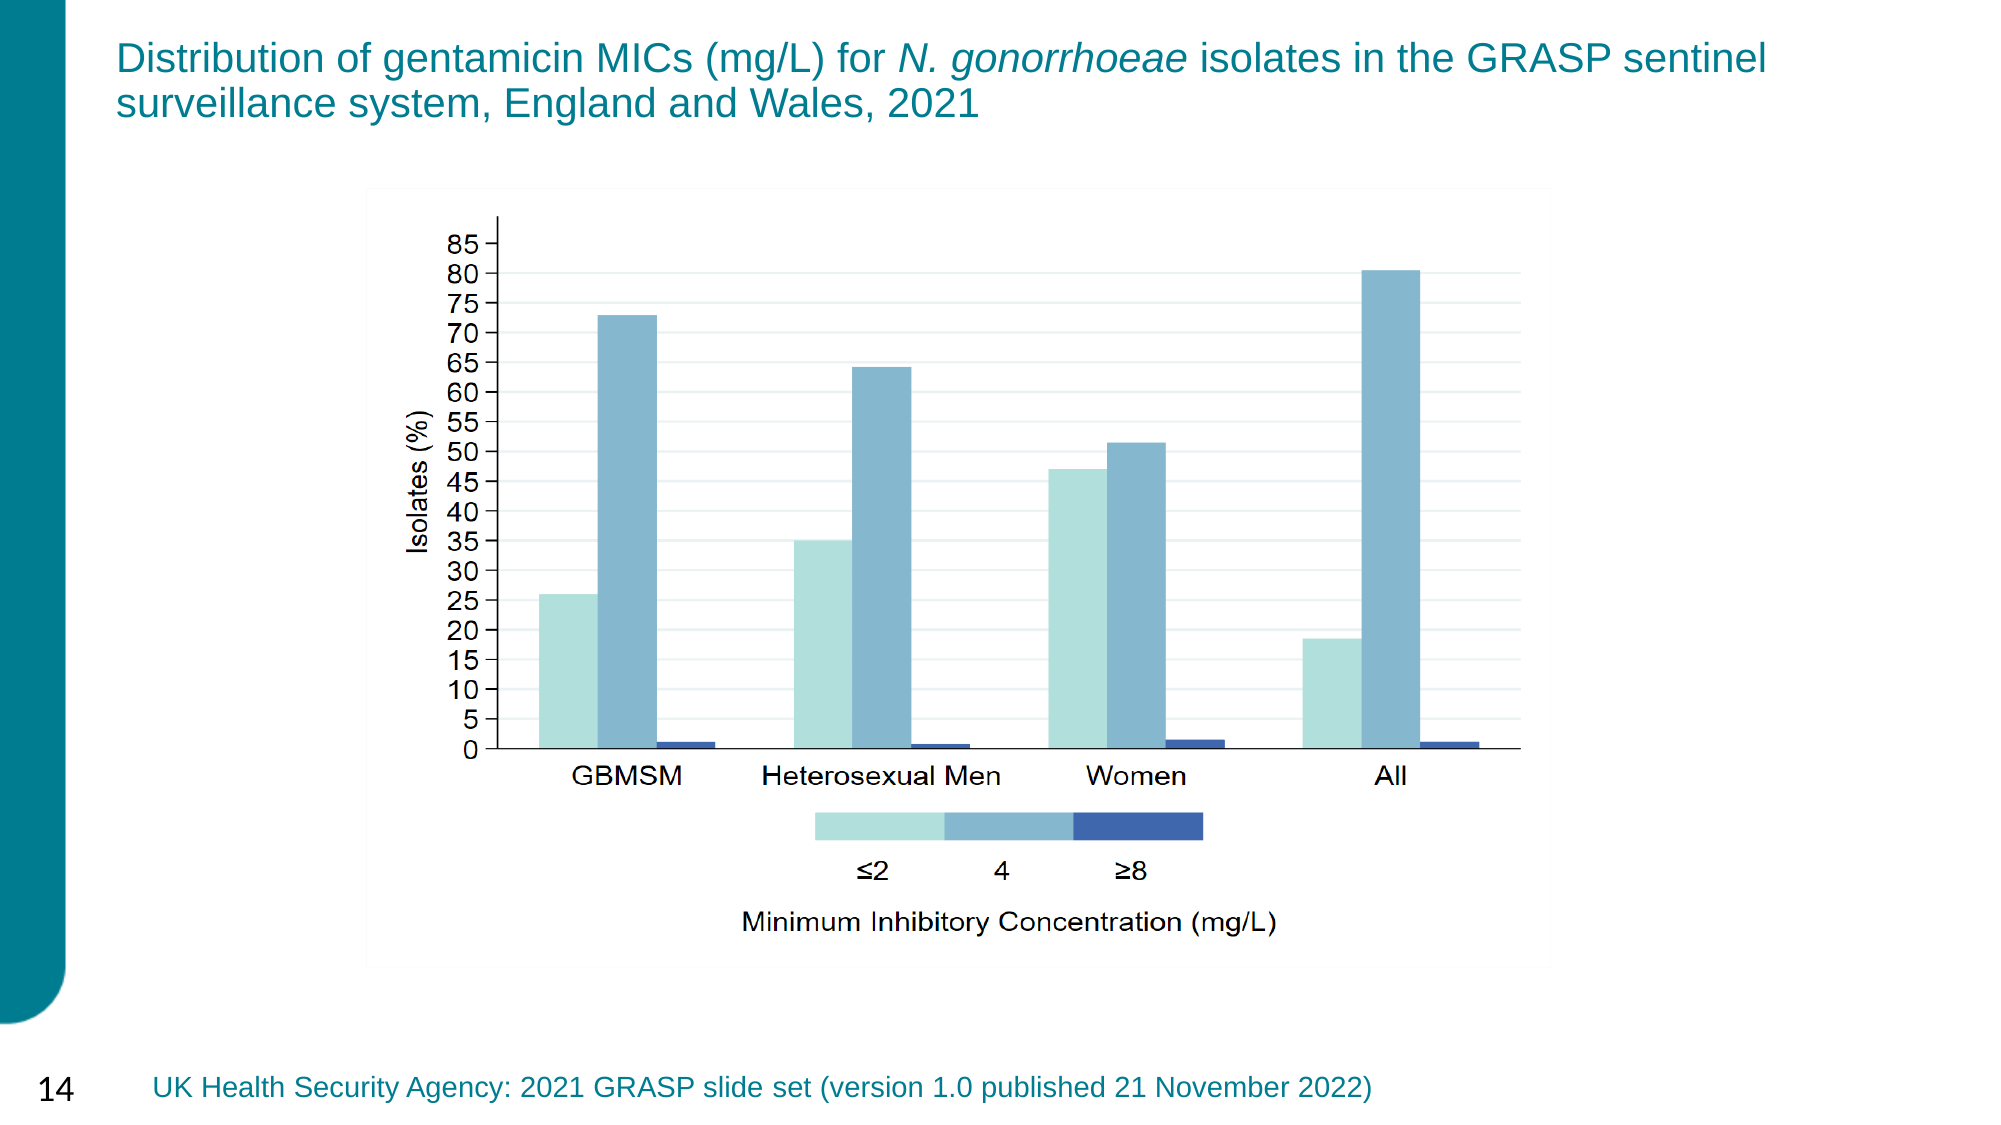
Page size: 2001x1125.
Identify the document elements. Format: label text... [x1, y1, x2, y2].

title Distribution of gentamicin MICs (mg/L) for N. gonorrhoeae isolates in the GRASP sentinel surveillance system, England and Wales, 2021 [101, 29, 1926, 189]
text_box [21, 1056, 120, 1117]
picture [366, 188, 1551, 968]
text_box UK Health Security Agency: 2021 GRASP slide set (version 1.0 published 21 November 2022) [137, 1056, 1780, 1116]
